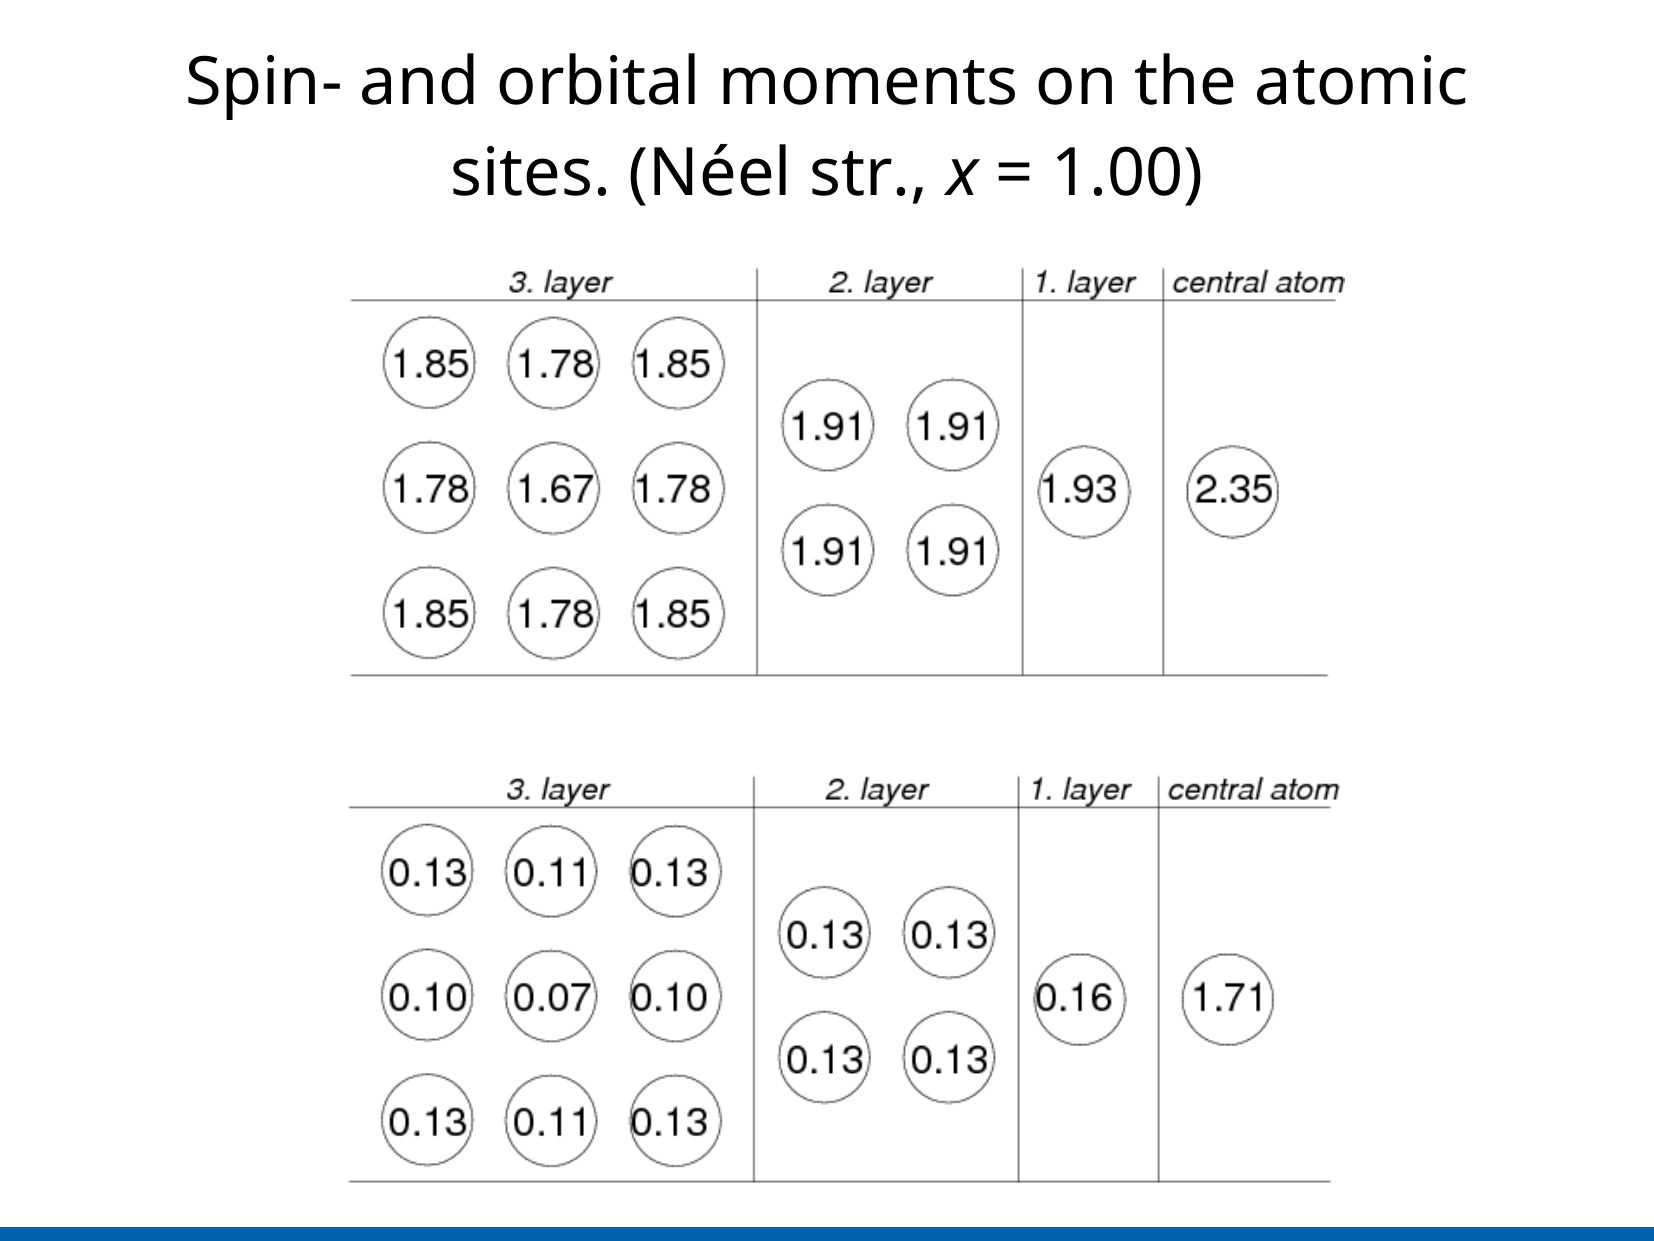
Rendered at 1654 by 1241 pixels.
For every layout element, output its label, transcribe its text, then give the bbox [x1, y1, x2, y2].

picture [340, 265, 1345, 687]
title Spin- and orbital moments on the atomic sites. (Néel str., x = 1.00) [121, 20, 1534, 228]
picture [340, 767, 1345, 1195]
